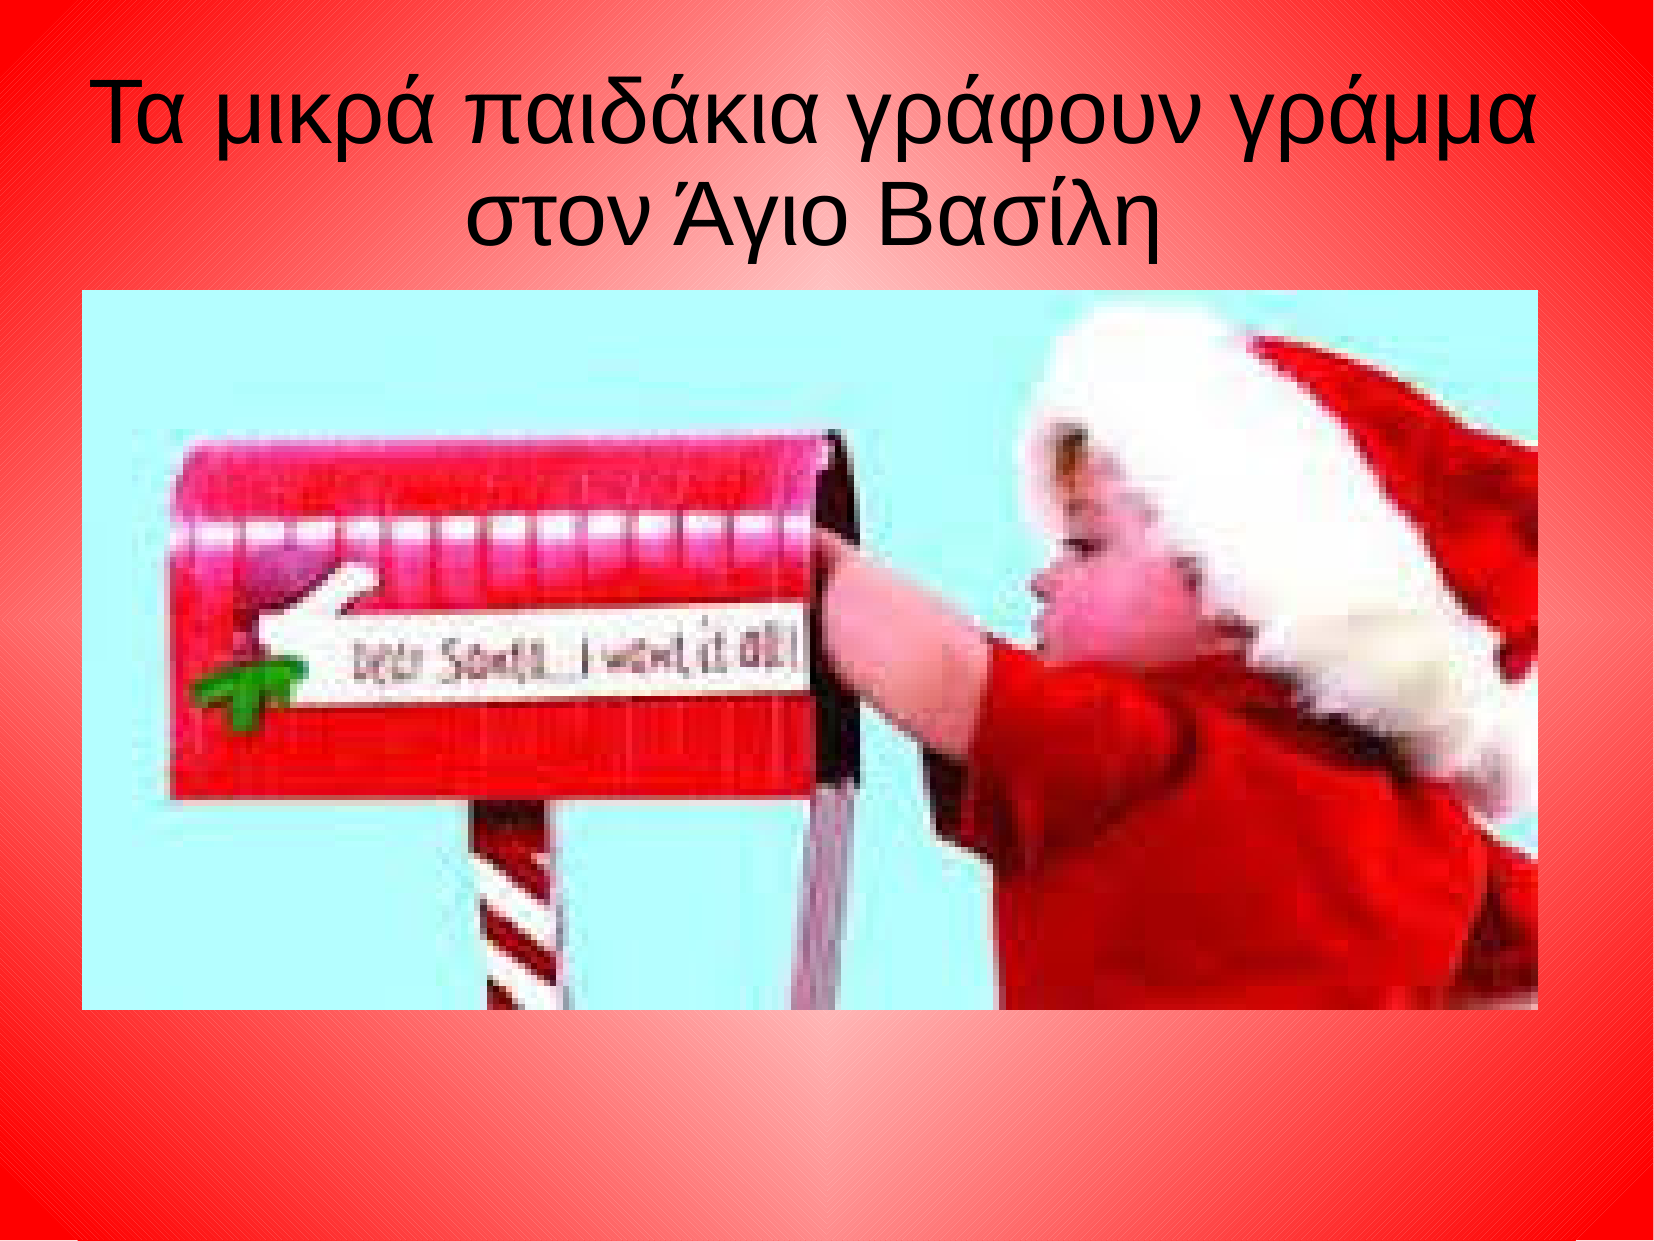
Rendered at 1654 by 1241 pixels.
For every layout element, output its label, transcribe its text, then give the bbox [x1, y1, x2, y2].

picture [82, 290, 1538, 1010]
title Τα μικρά παιδάκια γράφουν γράμμα στον Άγιο Βασίλη [70, 59, 1559, 267]
